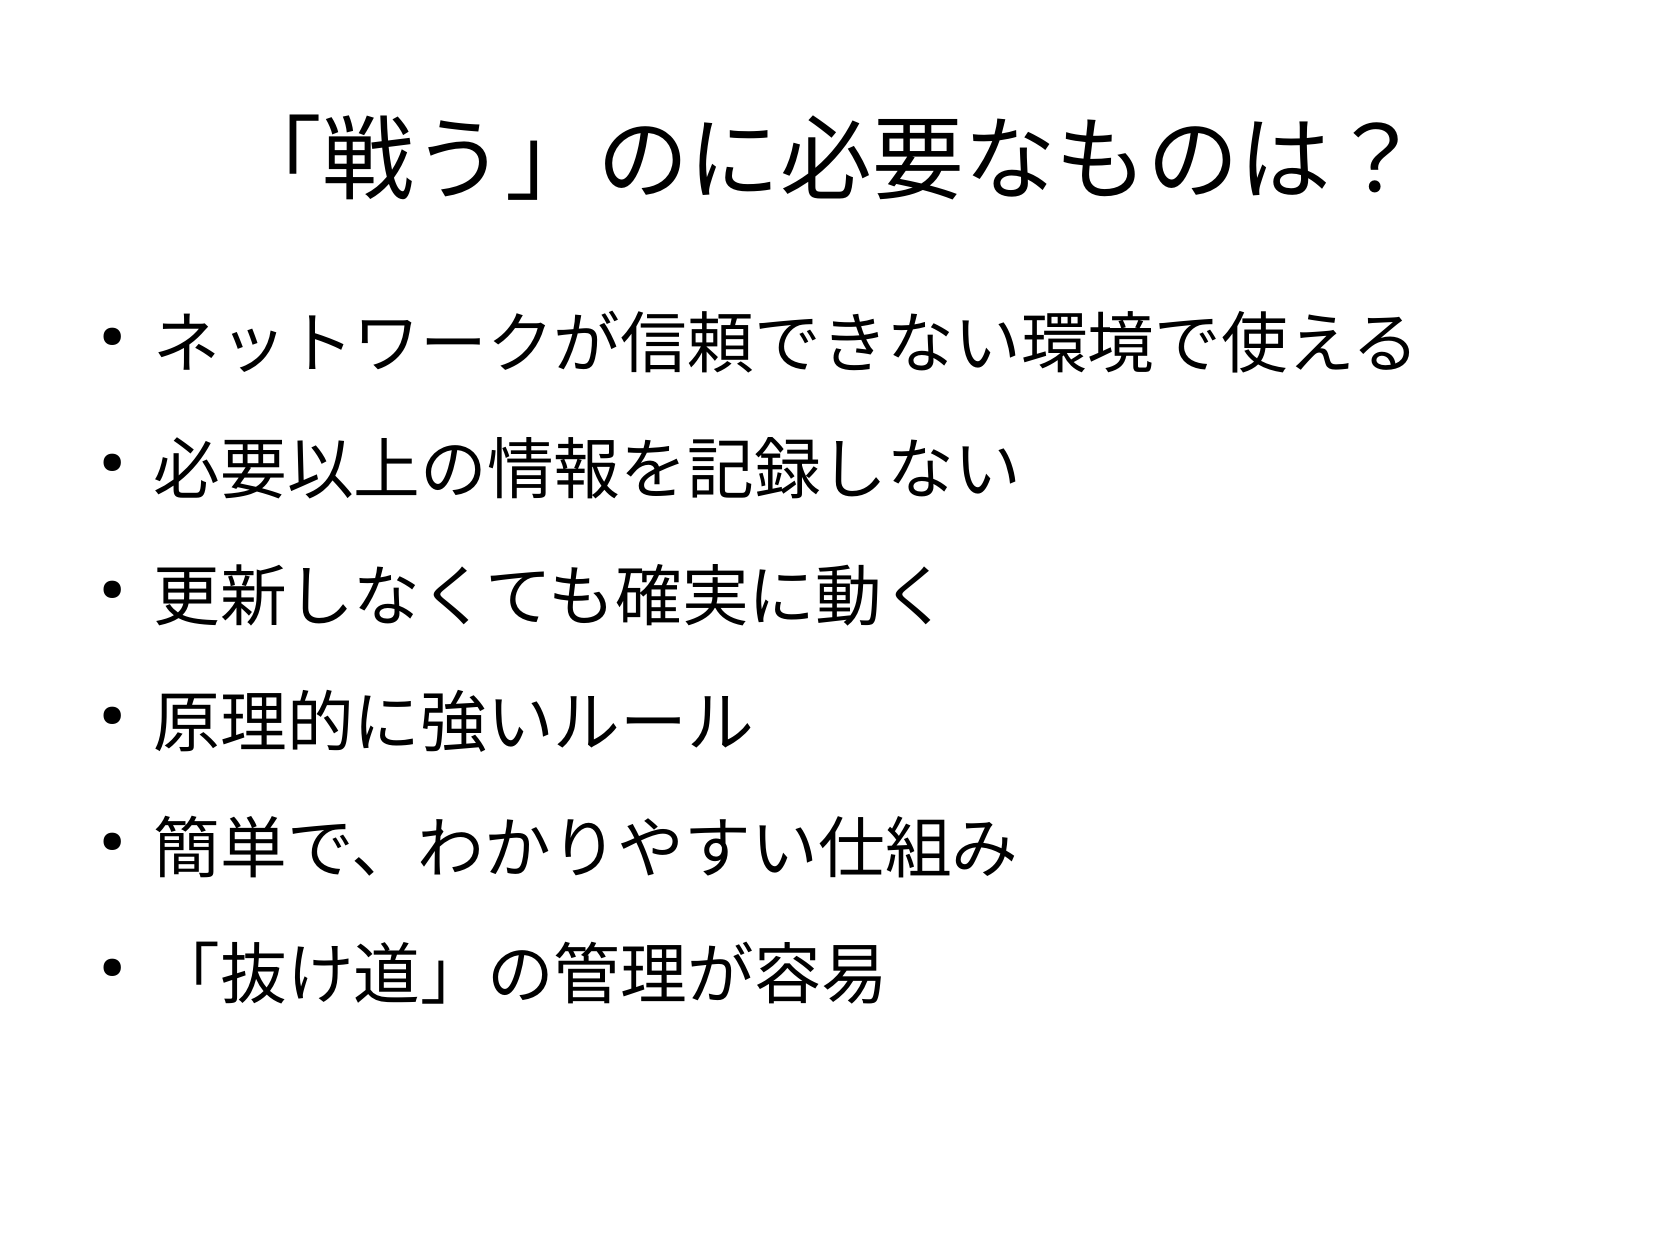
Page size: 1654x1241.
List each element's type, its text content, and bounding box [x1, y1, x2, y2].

list ネットワークが信頼できない環境で使える 必要以上の情報を記録しない 更新しなくても確実に動く 原理的に強いルール 簡単で、わかりやすい仕組み 「抜け道」の管理が容易 [82, 290, 1571, 1094]
title 「戦う」のに必要なものは？ [82, 56, 1571, 250]
